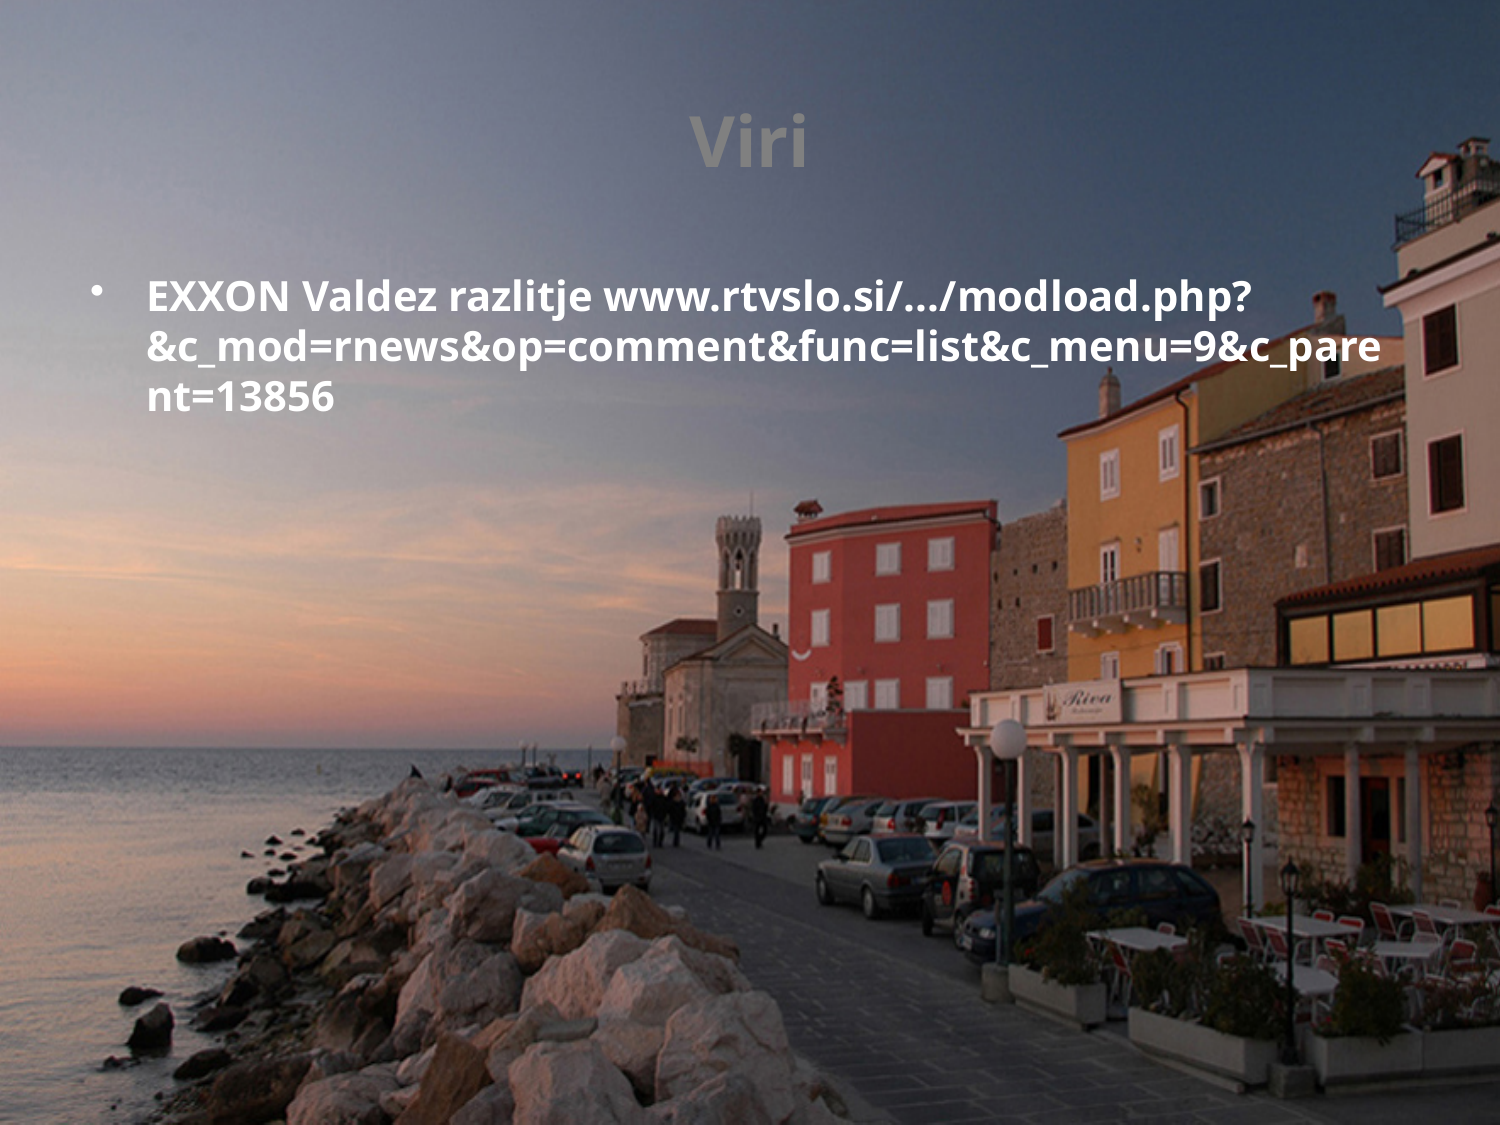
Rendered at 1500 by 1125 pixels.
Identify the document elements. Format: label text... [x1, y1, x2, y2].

list EXXON Valdez razlitje www.rtvslo.si/.../modload.php?&c_mod=rnews&op=comment&func=list&c_menu=9&c_parent=13856 [75, 262, 1425, 1005]
picture [0, 0, 1500, 1125]
title Viri [75, 45, 1425, 233]
